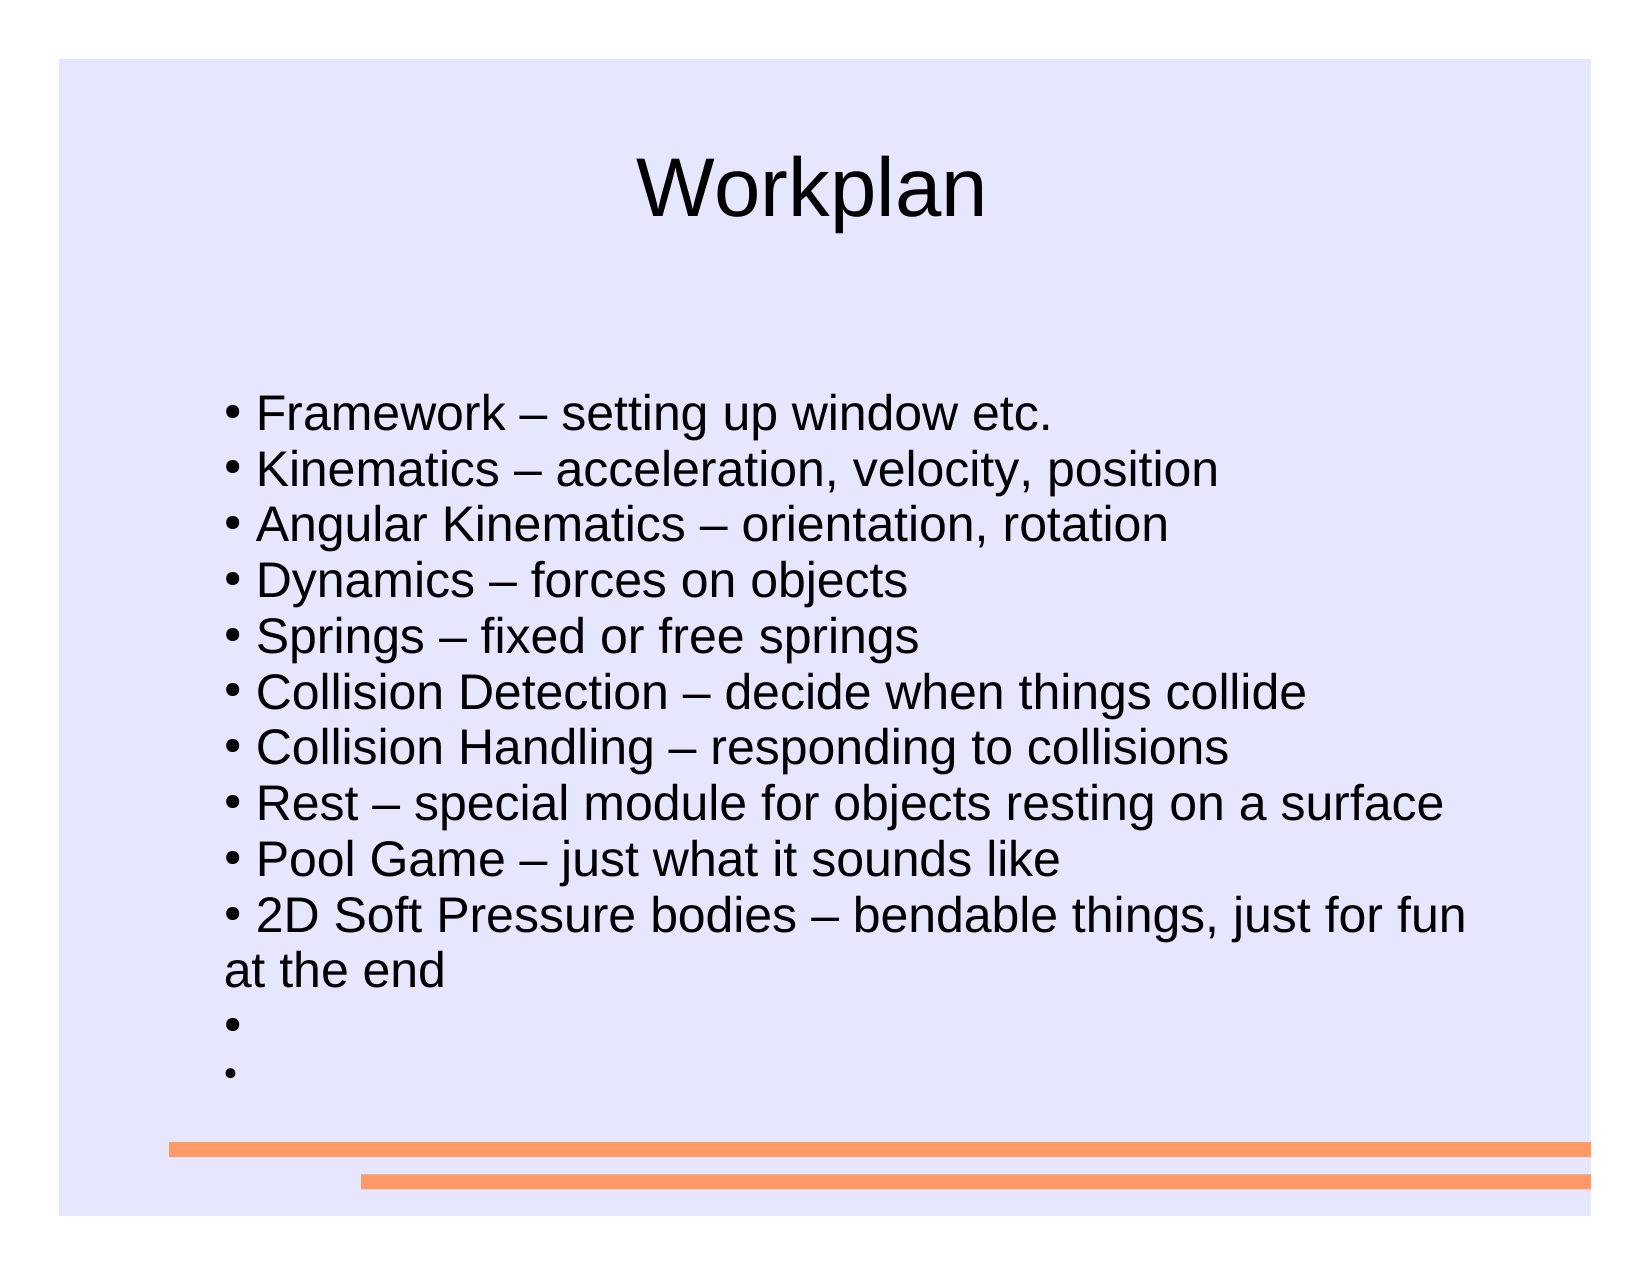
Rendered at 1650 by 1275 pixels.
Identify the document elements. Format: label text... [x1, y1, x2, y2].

text_box Workplan [621, 134, 1035, 242]
text_box Framework – setting up window etc. Kinematics – acceleration, velocity, position Angular Kinematics – orientation, rotation Dynamics – forces on objects Springs – fixed or free springs Collision Detection – decide when things collide Collision Handling – responding to collisions Rest – special module for objects resting on a surface Pool Game – just what it sounds like 2D Soft Pressure bodies – bendable things, just for fun at the end [209, 377, 1485, 1104]
